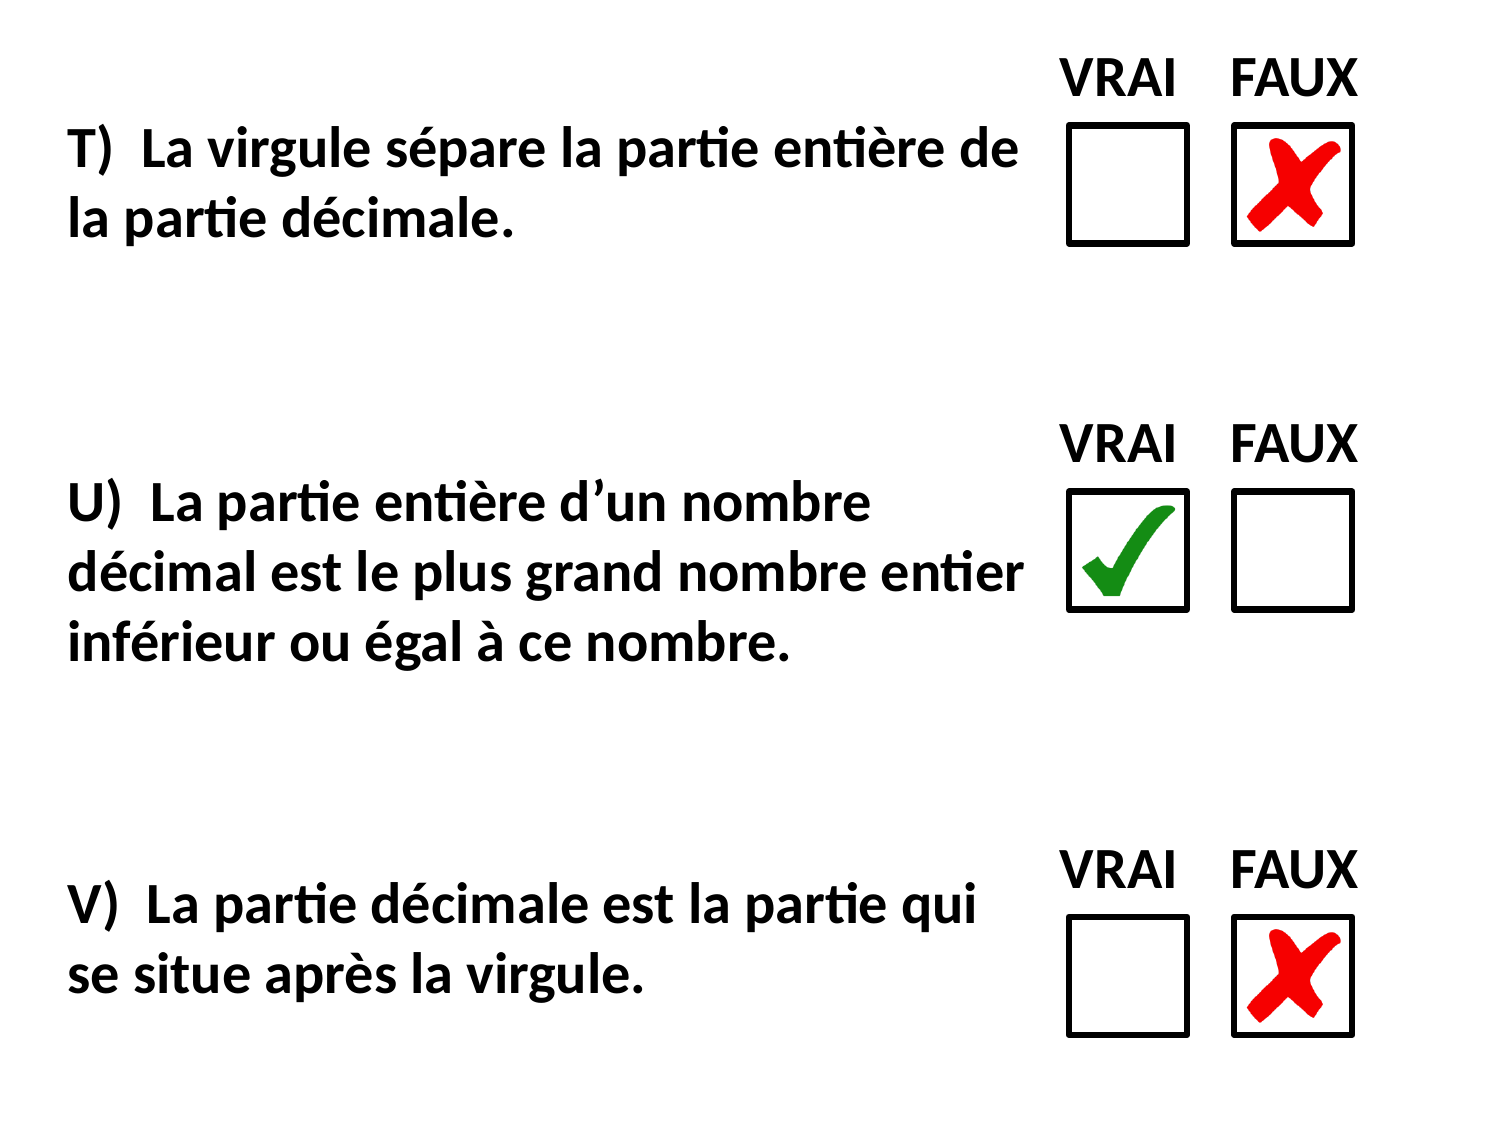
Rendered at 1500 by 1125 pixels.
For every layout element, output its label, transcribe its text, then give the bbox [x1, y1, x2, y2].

text_box T) La virgule sépare la partie entière de la partie décimale. [53, 101, 1046, 257]
text_box VRAI FAUX [1045, 30, 1388, 116]
text_box V) La partie décimale est la partie qui se situe après la virgule. [53, 857, 1046, 1013]
text_box U) La partie entière d’un nombre décimal est le plus grand nombre entier inférieur ou égal à ce nombre. [53, 456, 1046, 681]
text_box VRAI FAUX [1045, 397, 1388, 482]
picture [1246, 928, 1341, 1023]
picture [1080, 503, 1176, 598]
picture [1246, 137, 1341, 232]
text_box VRAI FAUX [1045, 822, 1388, 908]
